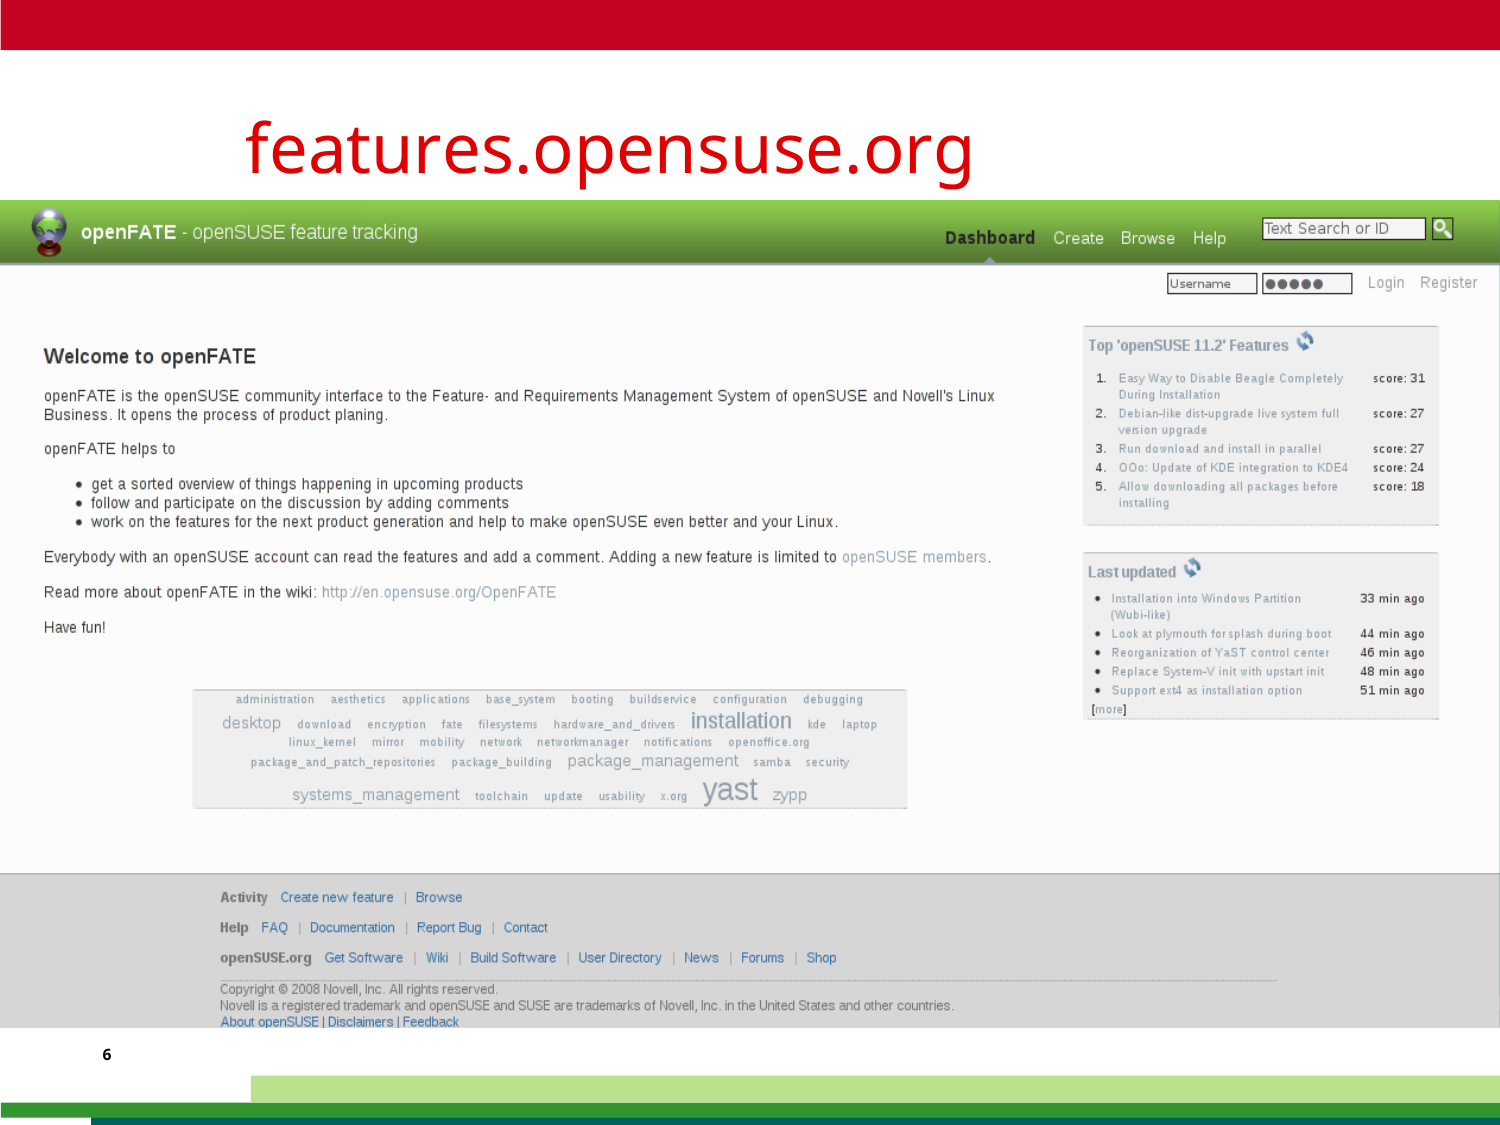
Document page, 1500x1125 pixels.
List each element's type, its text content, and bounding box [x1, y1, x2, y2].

title features.opensuse.org [245, 68, 1409, 200]
picture [0, 200, 1500, 1028]
